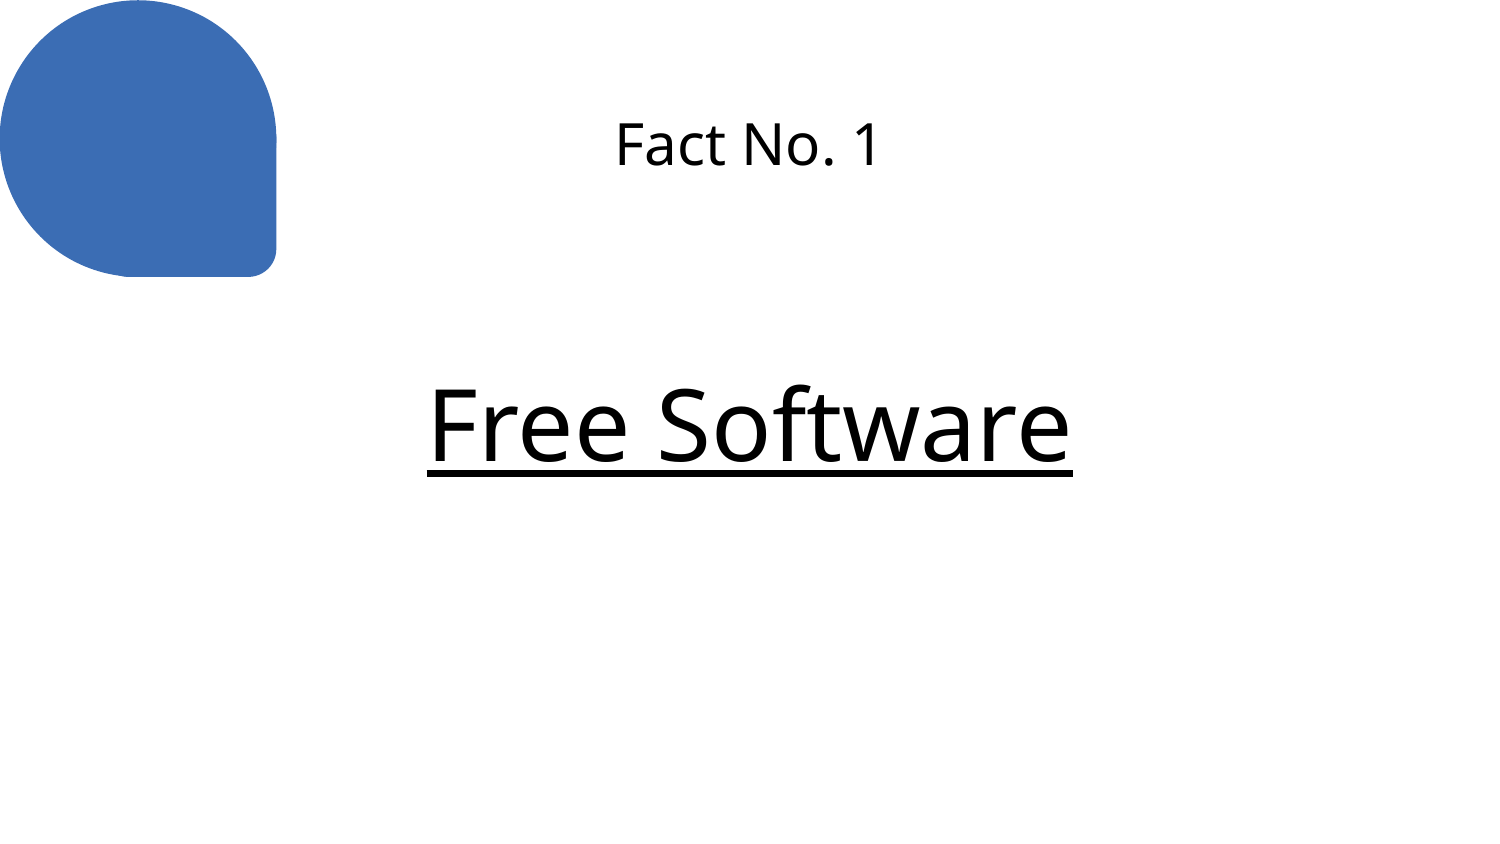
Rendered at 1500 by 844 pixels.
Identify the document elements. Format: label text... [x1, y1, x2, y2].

title Fact No. 1 [269, 91, 1449, 186]
text_box Free Software [196, 331, 1304, 513]
text_box [0, 0, 277, 277]
